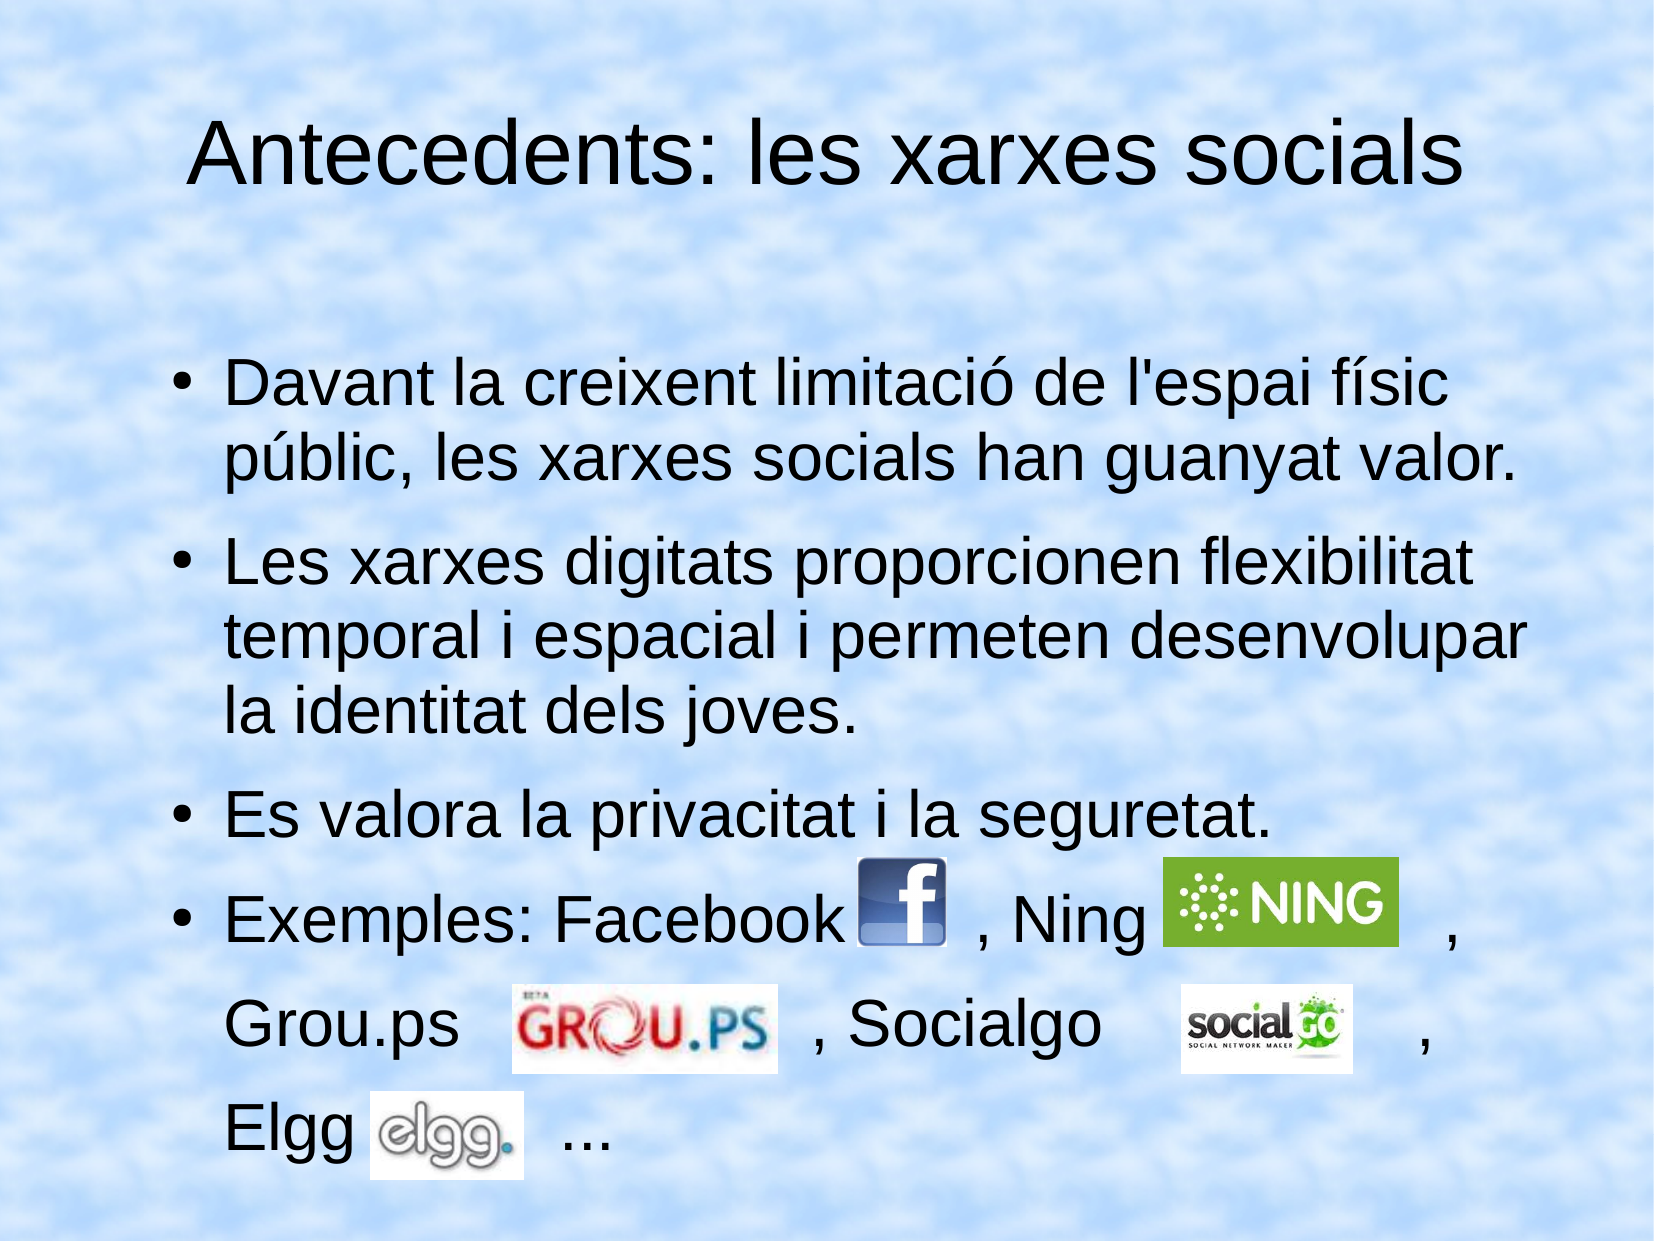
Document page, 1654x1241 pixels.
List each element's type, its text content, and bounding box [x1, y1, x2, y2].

title Antecedents: les xarxes socials [82, 49, 1571, 257]
list Davant la creixent limitació de l'espai físic públic, les xarxes socials han guanyat valor. Les xarxes digitats proporcionen flexibilitat temporal i espacial i permeten desenvolupar la identitat dels joves. Es valora la privacitat i la seguretat. Exemples: Facebook , Ning , Grou.ps , Socialgo , Elgg ... [152, 344, 1534, 1166]
picture [0, 0, 1654, 1241]
